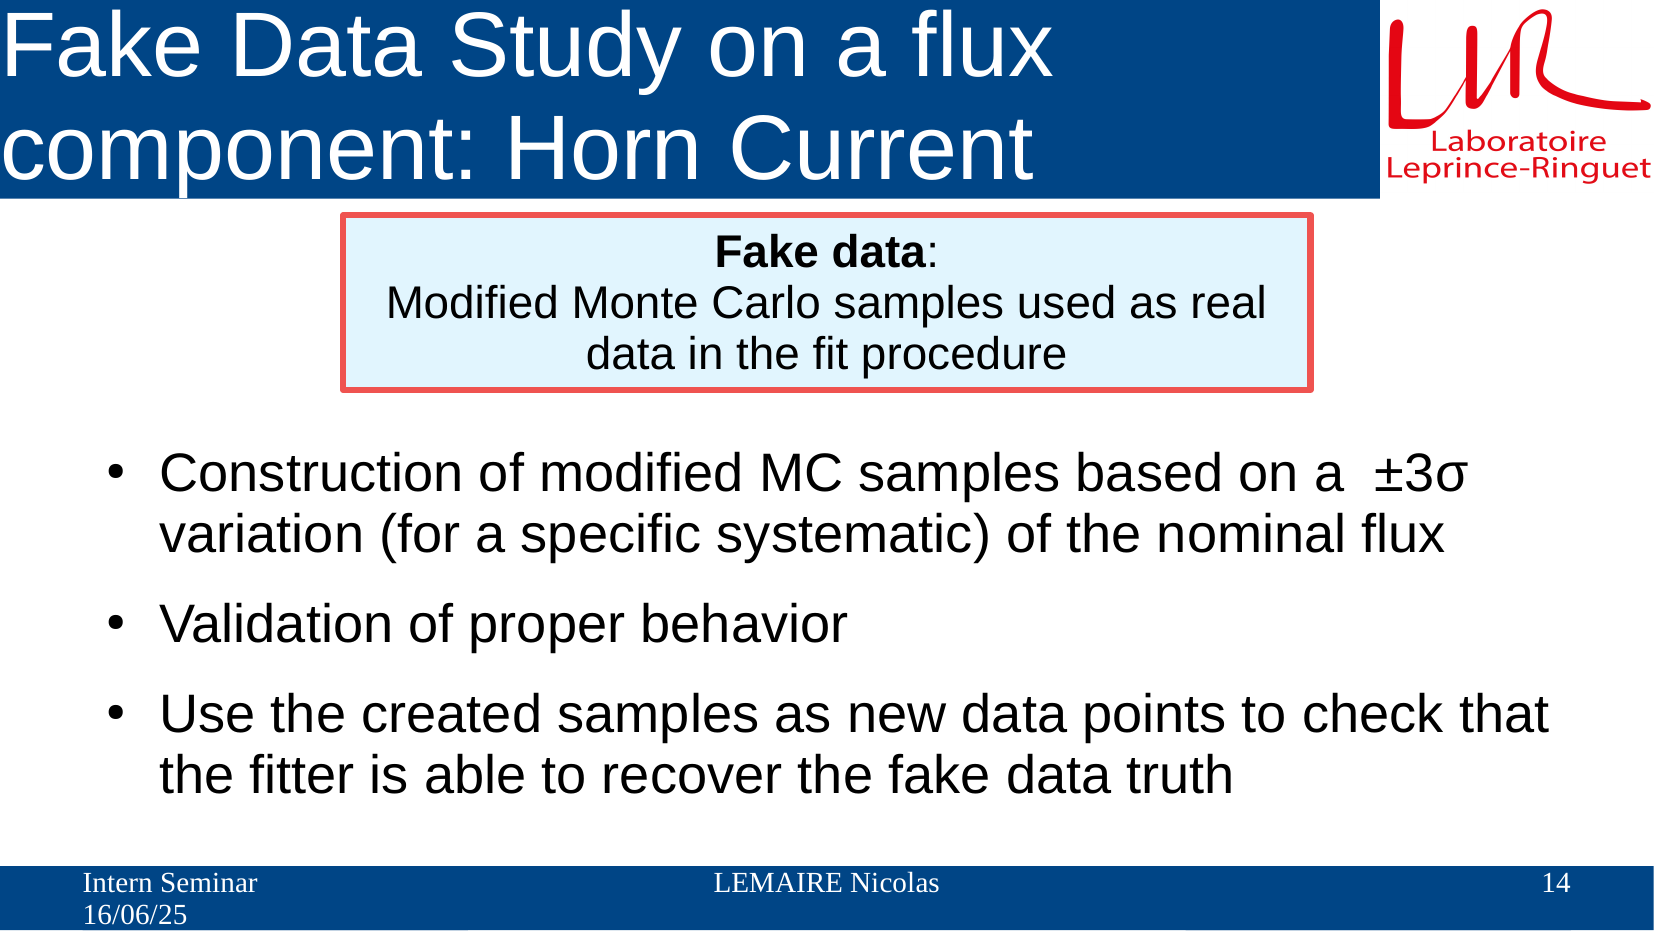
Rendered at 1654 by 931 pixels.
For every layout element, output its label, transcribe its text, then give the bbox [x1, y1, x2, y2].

picture [1380, 0, 1654, 193]
list Construction of modified MC samples based on a ±3σ variation (for a specific systematic) of the nominal flux Validation of proper behavior Use the created samples as new data points to check that the fitter is able to recover the fake data truth [88, 442, 1577, 827]
title Fake Data Study on a flux component: Horn Current [0, 0, 1380, 199]
text_box Fake data: Modified Monte Carlo samples used as real data in the fit procedure [343, 215, 1311, 391]
